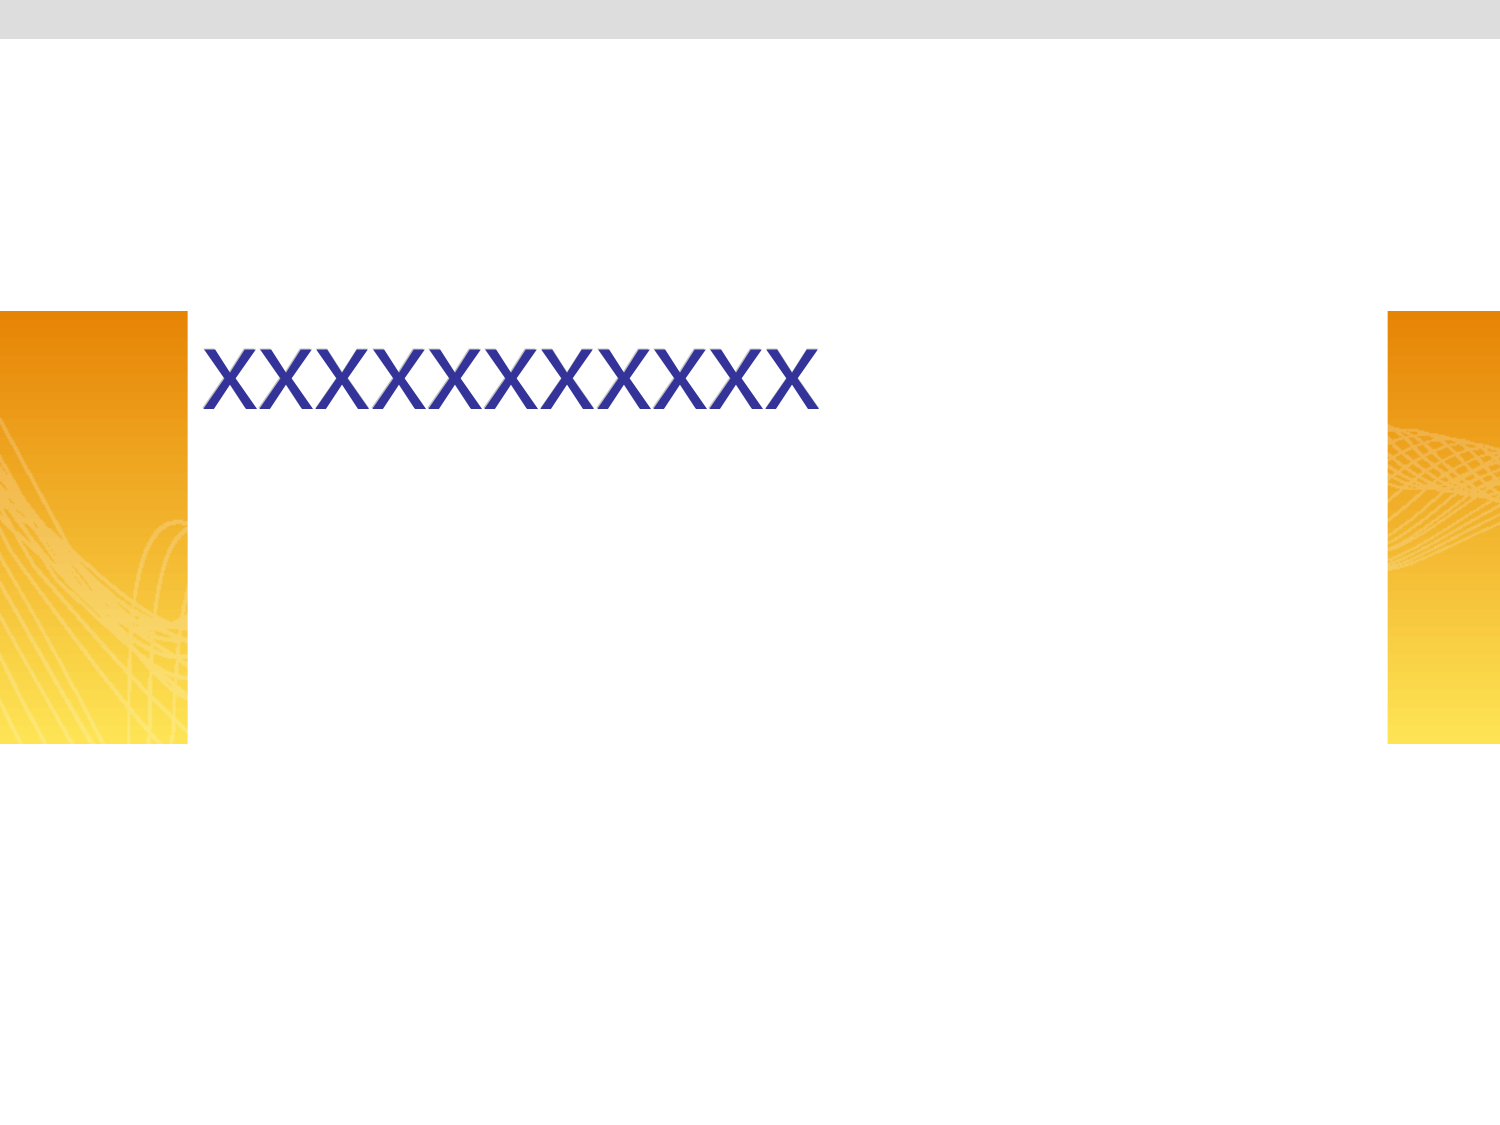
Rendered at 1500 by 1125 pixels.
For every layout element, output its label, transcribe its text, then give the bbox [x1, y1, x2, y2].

title xxxxxxxxxxx [187, 299, 1388, 892]
